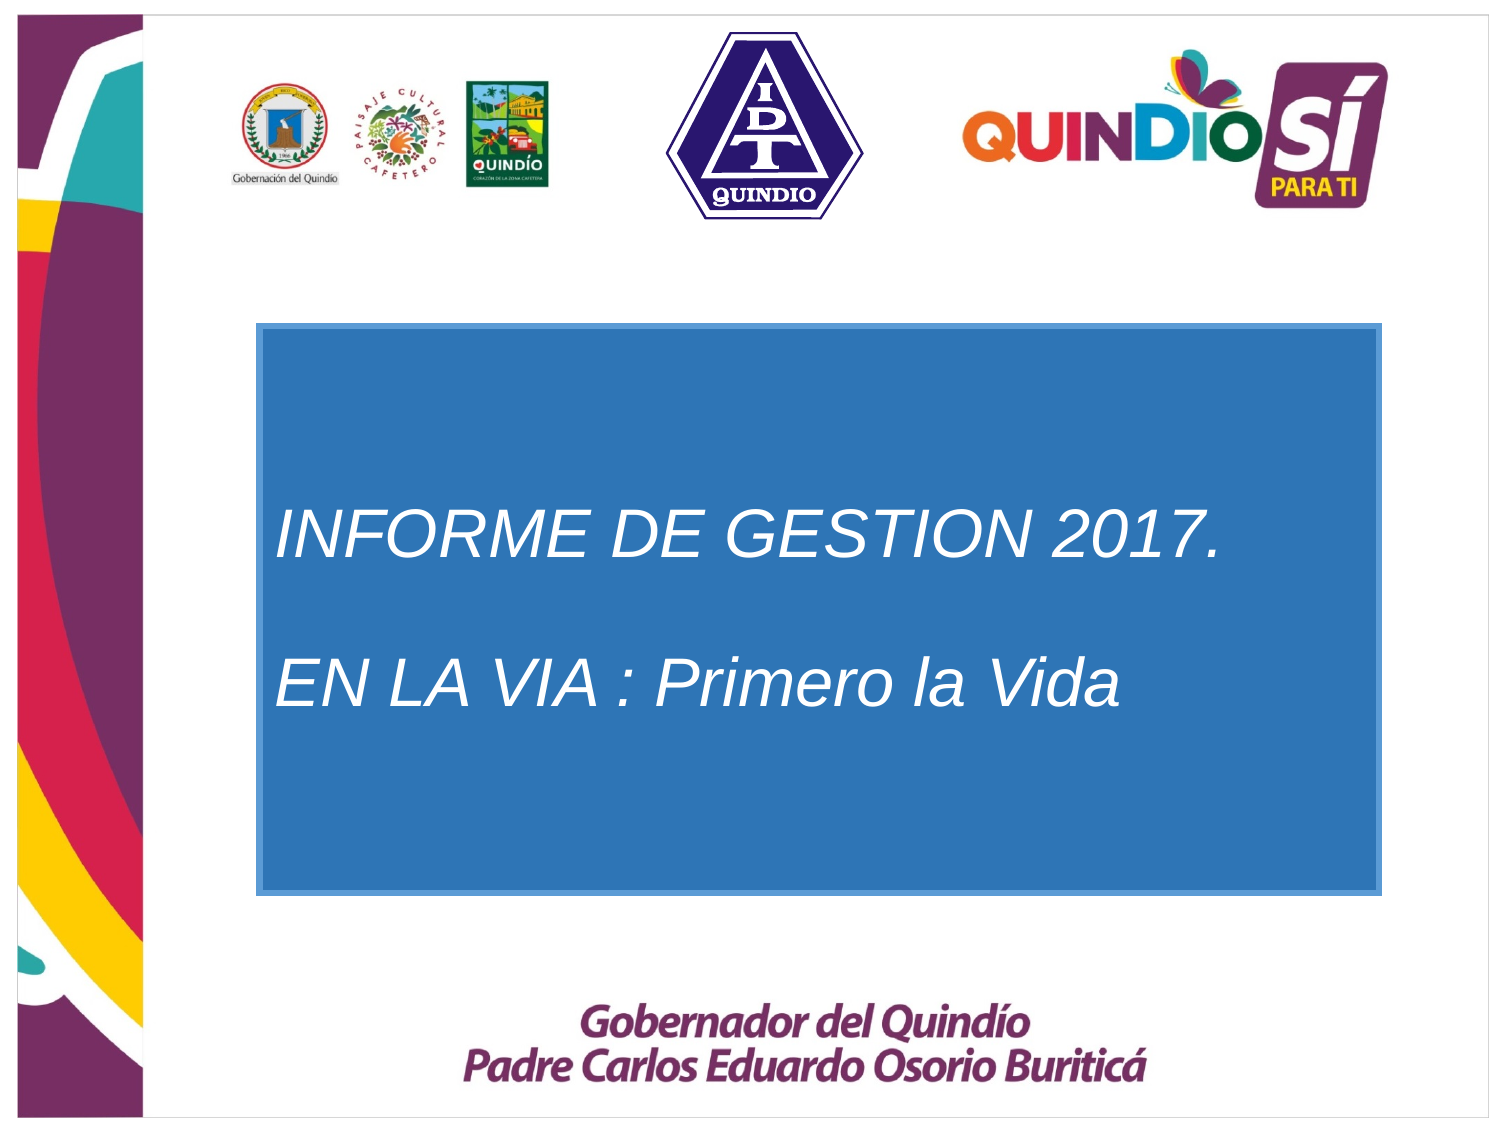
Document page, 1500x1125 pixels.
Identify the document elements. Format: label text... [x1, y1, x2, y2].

picture [17, 14, 1489, 1118]
title INFORME DE GESTION 2017. EN LA VIA : Primero la Vida [259, 326, 1379, 894]
